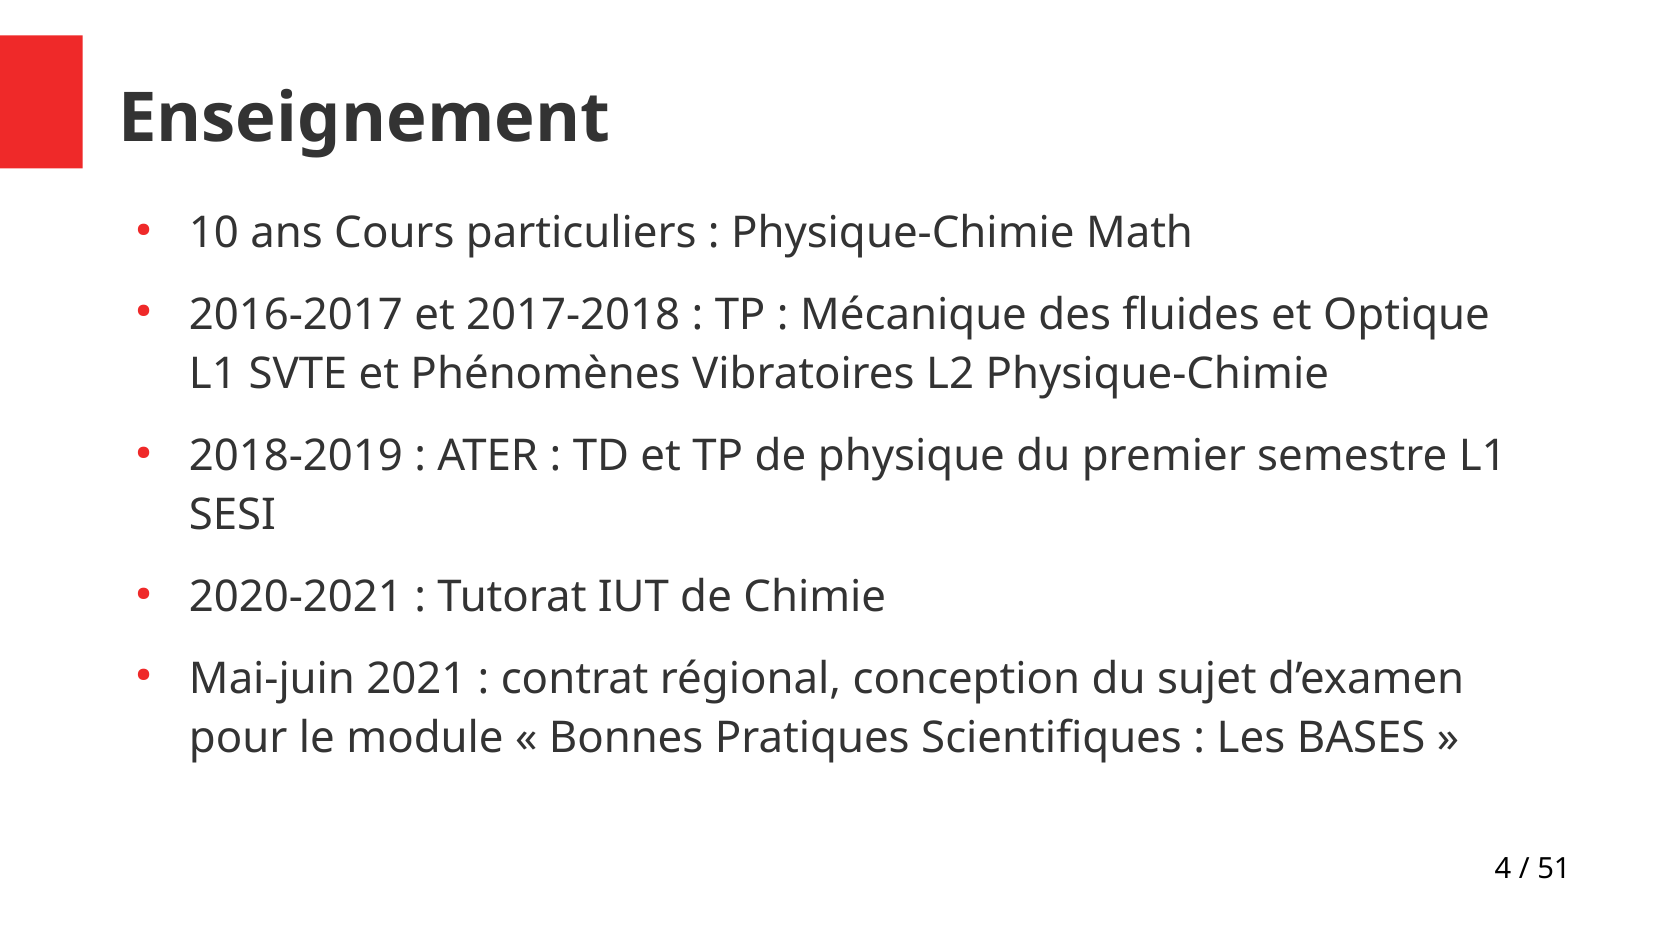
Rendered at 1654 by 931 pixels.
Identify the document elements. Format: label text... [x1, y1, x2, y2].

title Enseignement [118, 20, 1571, 209]
list 10 ans Cours particuliers : Physique-Chimie Math 2016-2017 et 2017-2018 : TP : Mécanique des fluides et Optique L1 SVTE et Phénomènes Vibratoires L2 Physique-Chimie 2018-2019 : ATER : TD et TP de physique du premier semestre L1 SESI 2020-2021 : Tutorat IUT de Chimie Mai-juin 2021 : contrat régional, conception du sujet d’examen pour le module « Bonnes Pratiques Scientifiques : Les BASES » [118, 200, 1536, 806]
